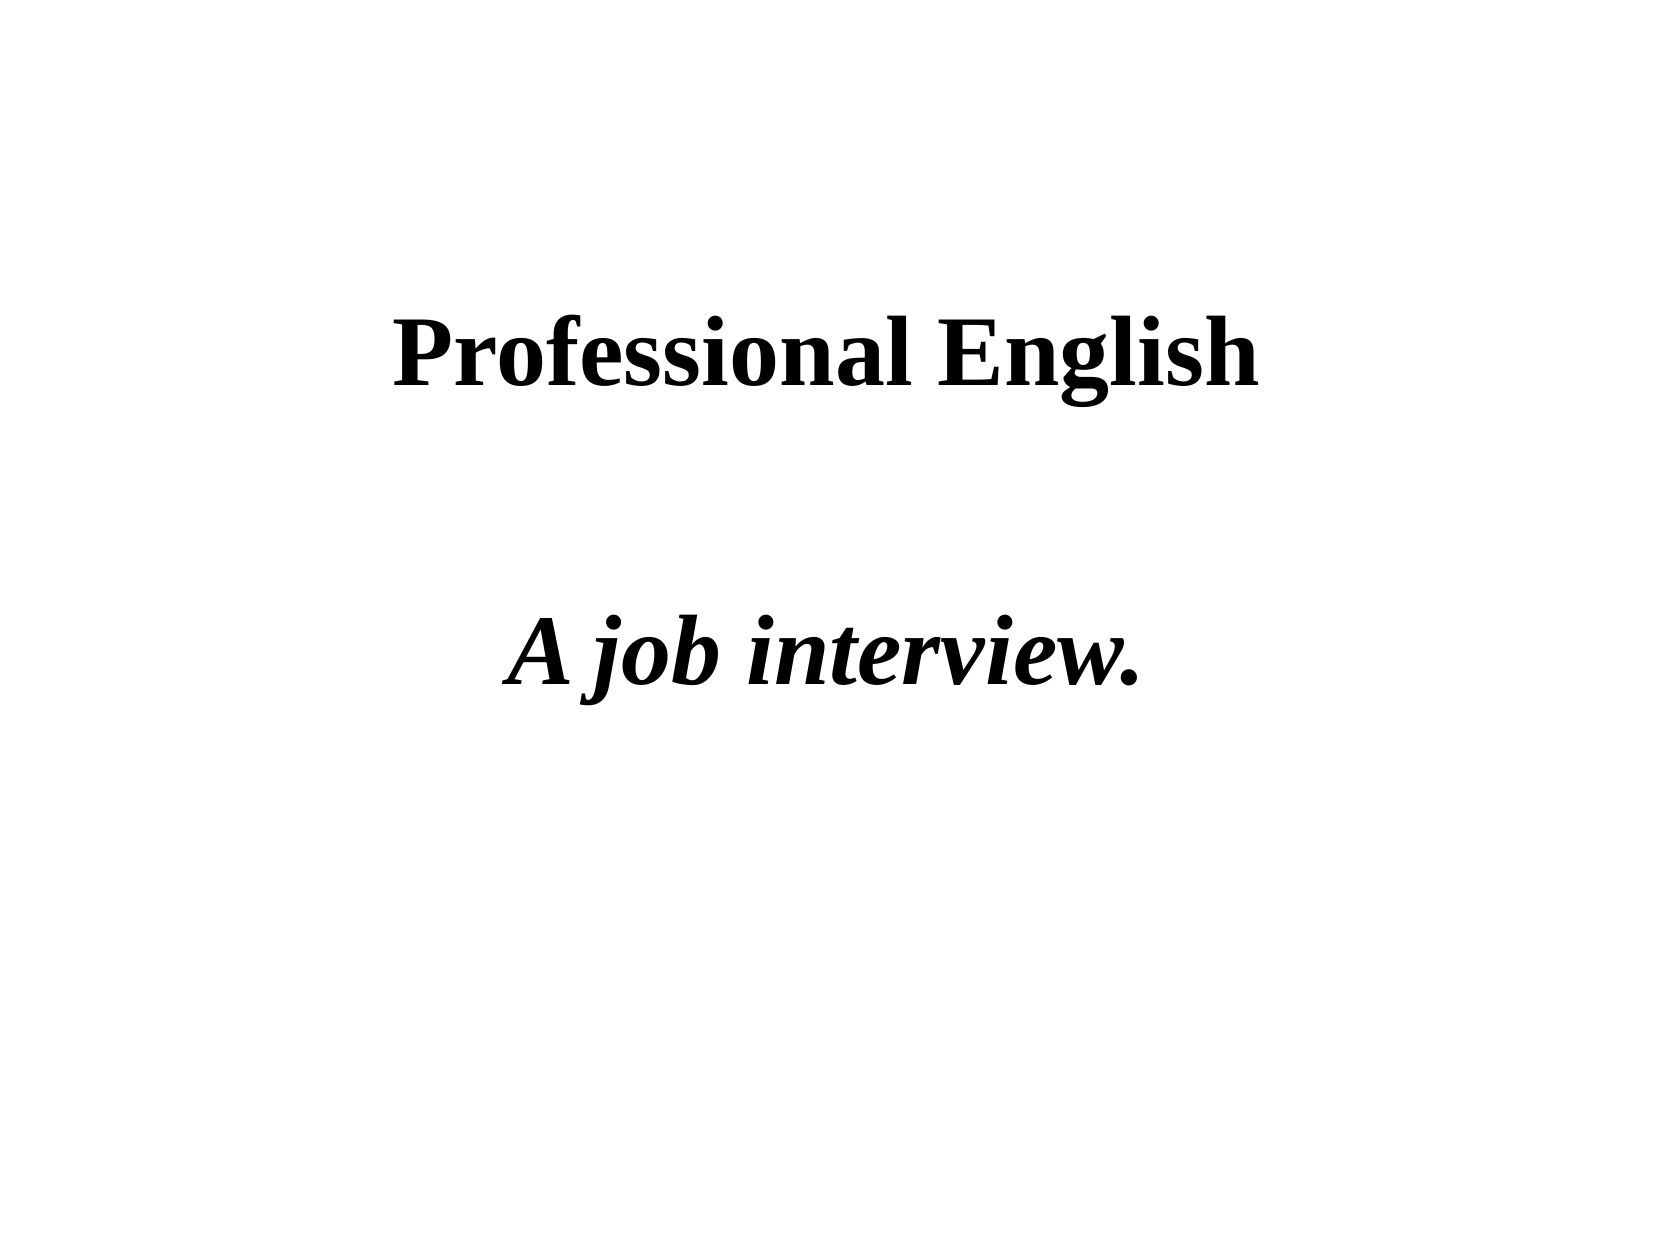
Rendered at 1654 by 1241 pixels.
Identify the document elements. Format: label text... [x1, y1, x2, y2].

subtitle Professional English A job interview. [70, 283, 1583, 706]
